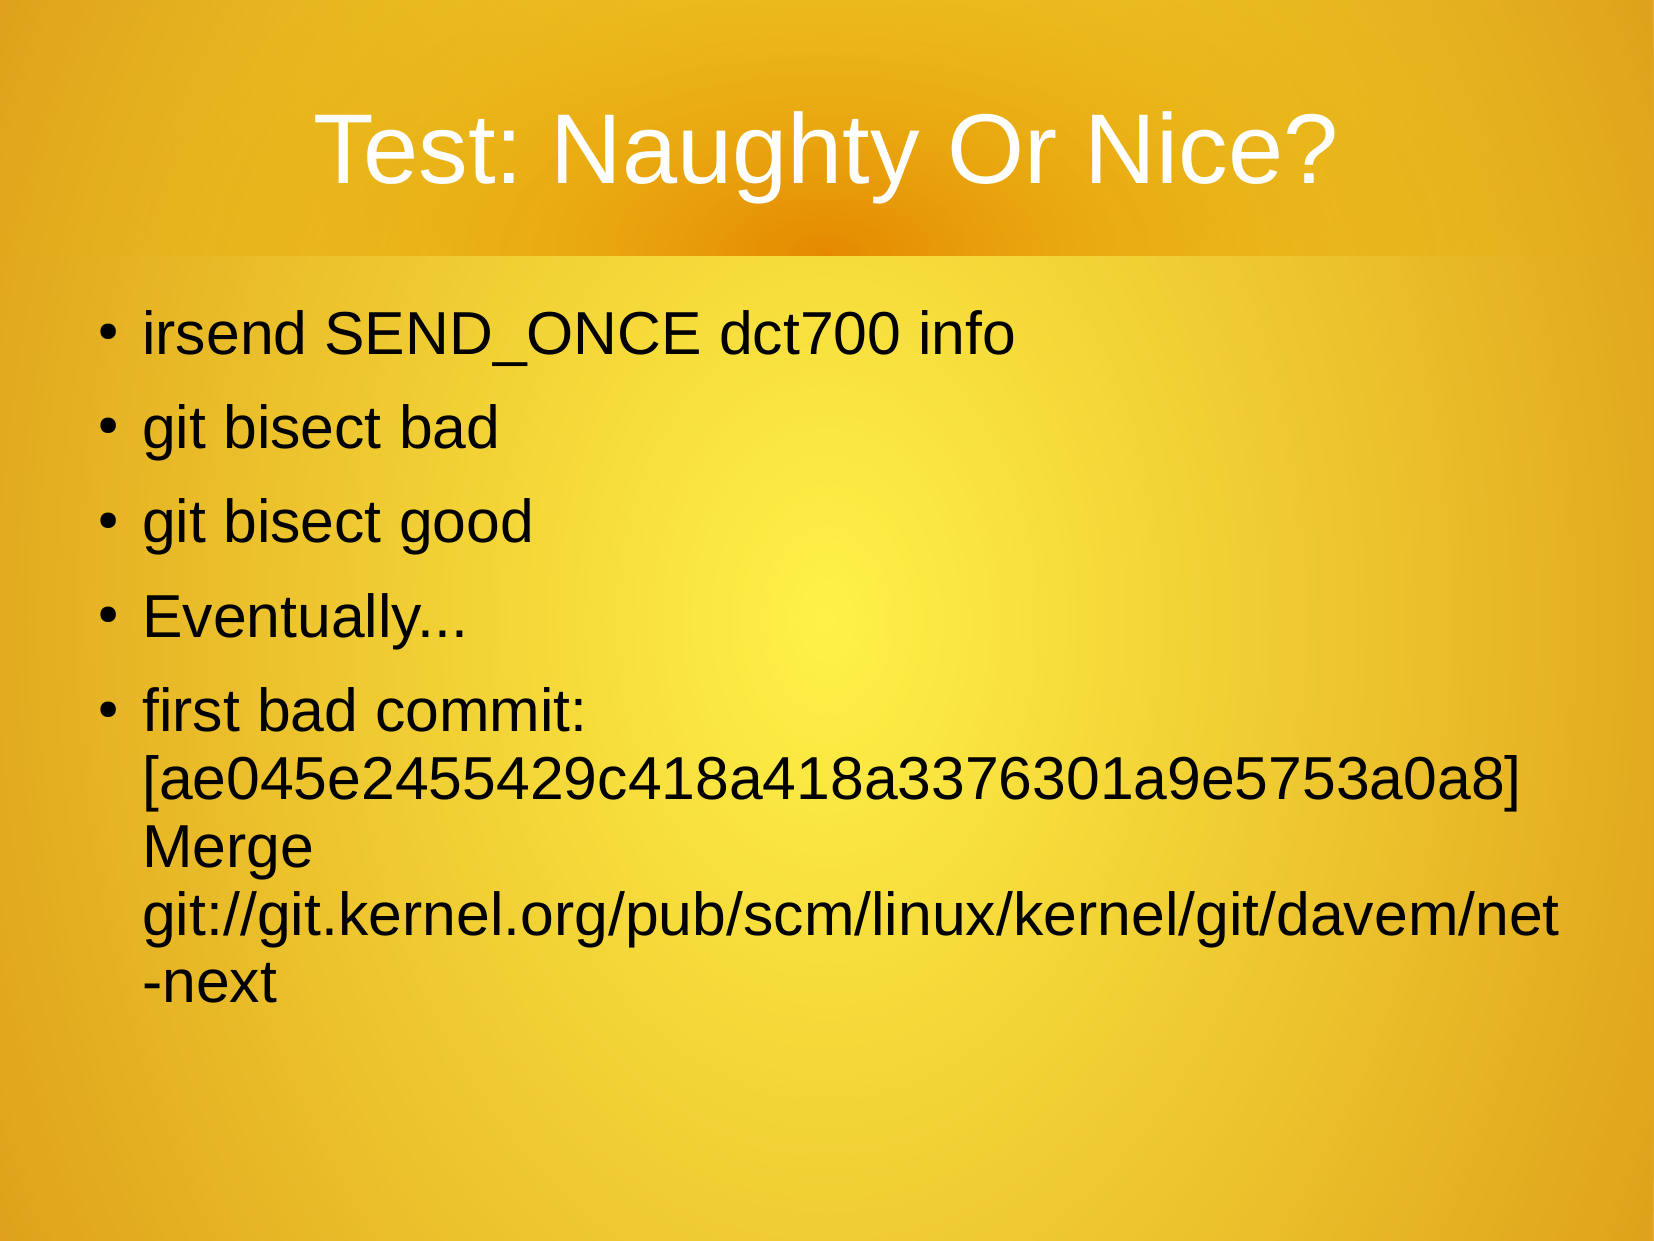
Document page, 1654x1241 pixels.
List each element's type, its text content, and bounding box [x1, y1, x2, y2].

title Test: Naughty Or Nice? [82, 47, 1571, 252]
list irsend SEND_ONCE dct700 info git bisect bad git bisect good Eventually... first bad commit: [ae045e2455429c418a418a3376301a9e5753a0a8] Merge git://git.kernel.org/pub/scm/linux/kernel/git/davem/net-next [82, 299, 1571, 1019]
